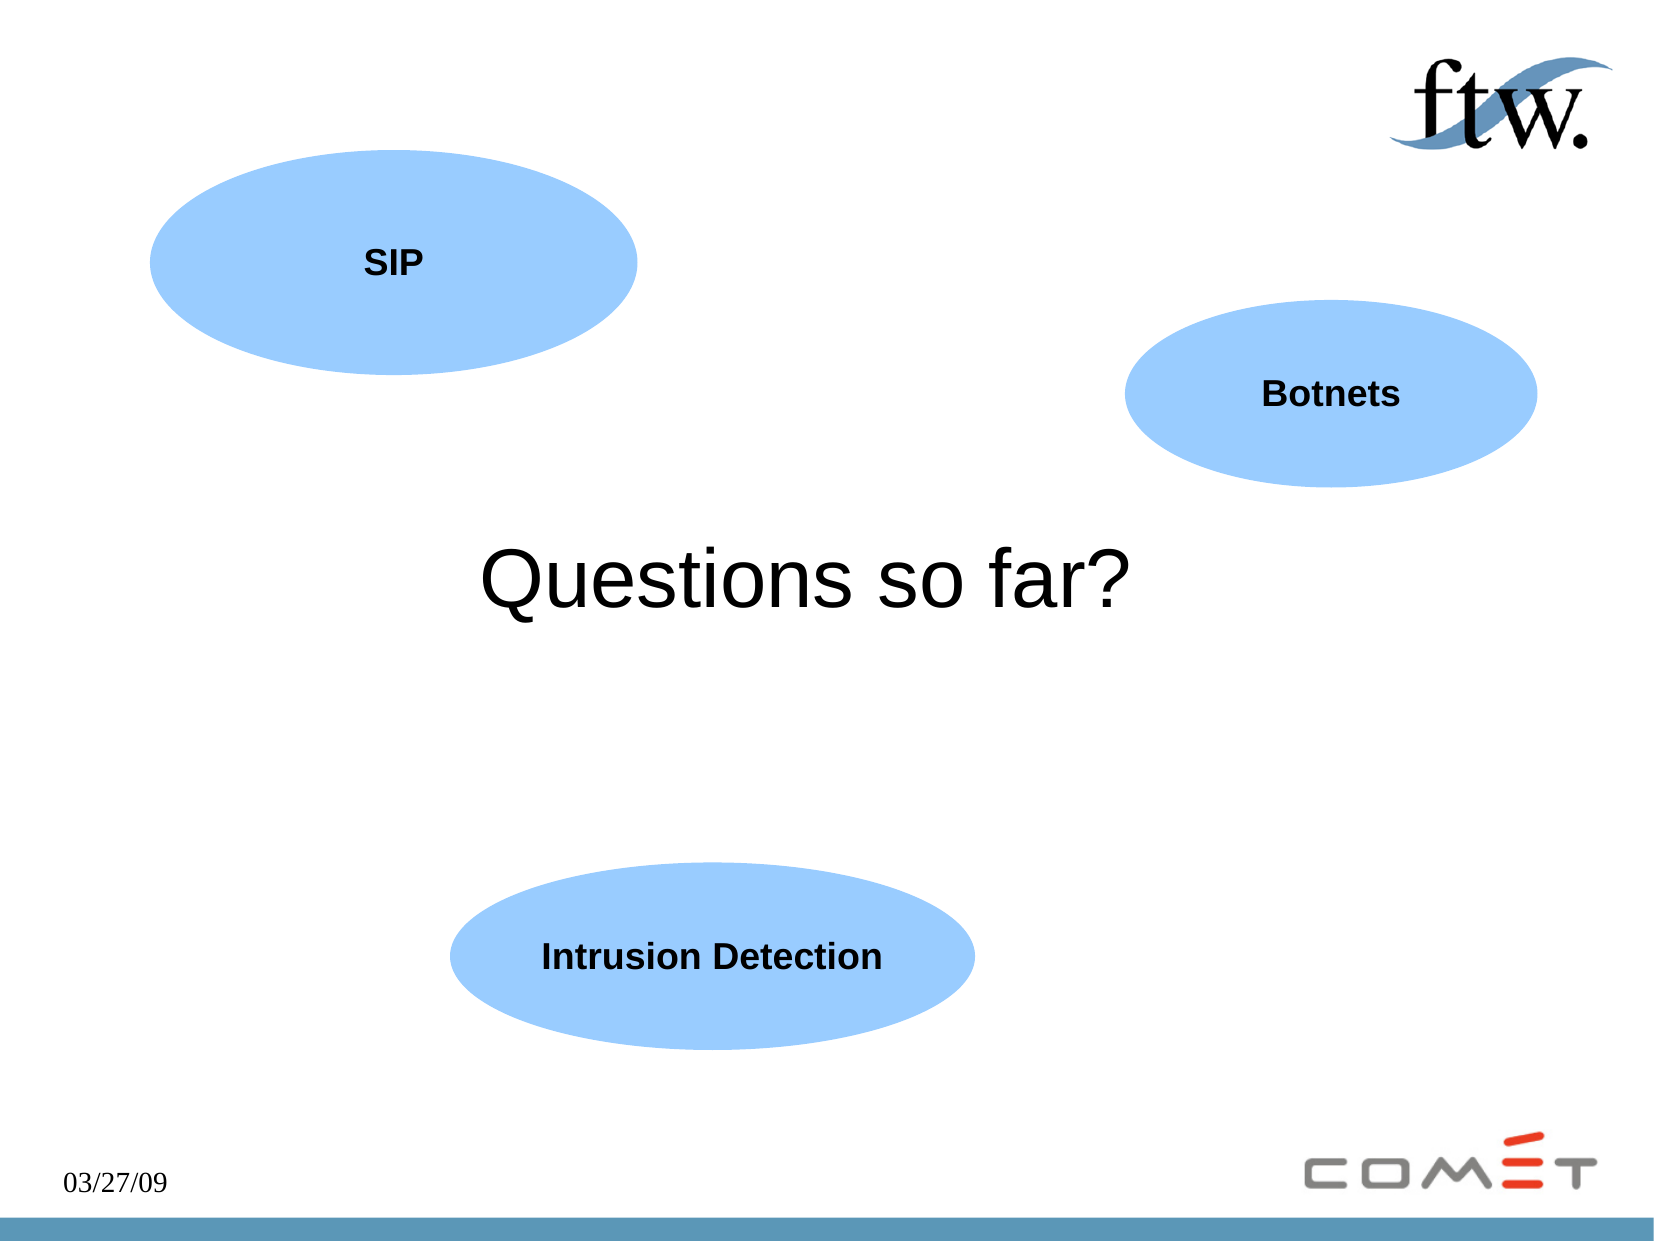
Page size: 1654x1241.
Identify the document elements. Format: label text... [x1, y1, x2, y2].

picture [1387, 56, 1613, 150]
text_box Intrusion Detection [450, 862, 976, 1051]
picture [1292, 1120, 1612, 1212]
text_box SIP [149, 150, 638, 376]
text_box Questions so far? [450, 525, 1163, 633]
text_box Botnets [1124, 299, 1538, 488]
